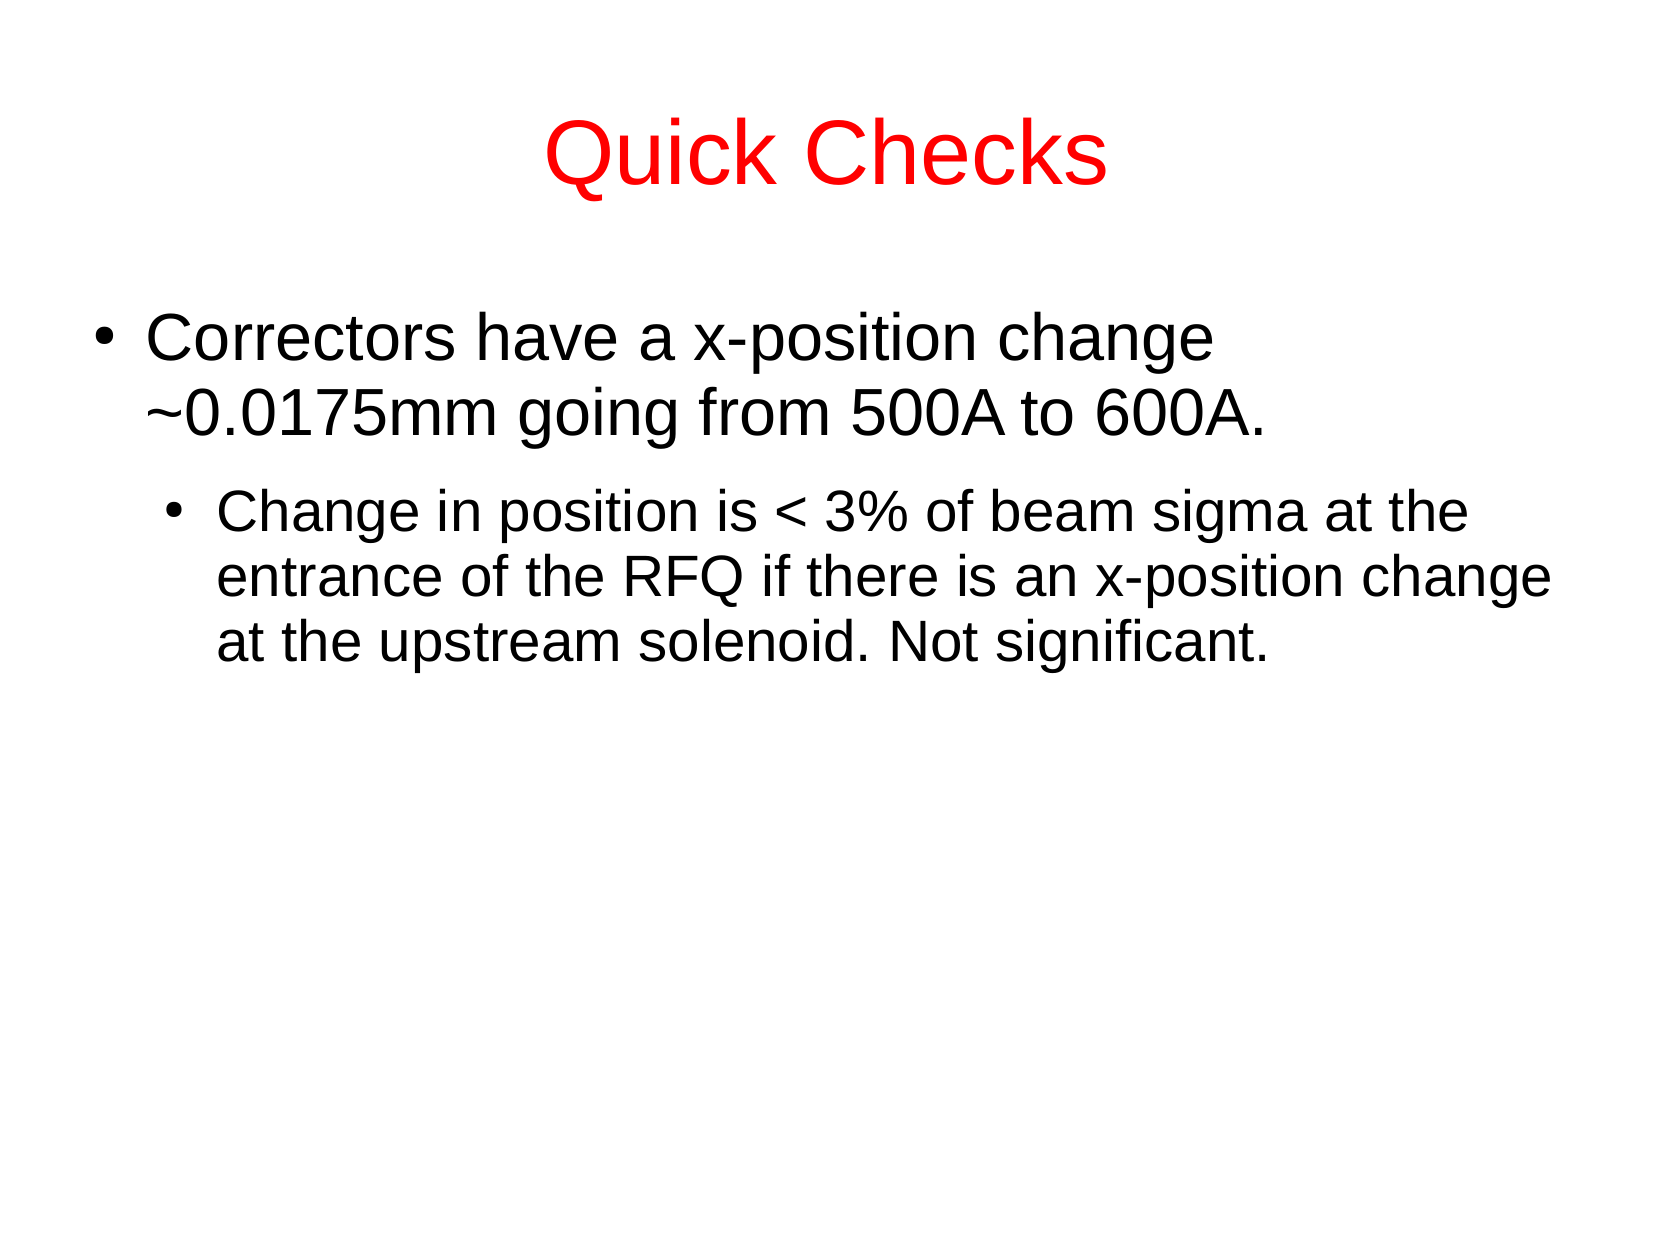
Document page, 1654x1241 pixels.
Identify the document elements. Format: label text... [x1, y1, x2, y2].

title Quick Checks [82, 49, 1571, 257]
list Correctors have a x-position change ~0.0175mm going from 500A to 600A. Change in position is < 3% of beam sigma at the entrance of the RFQ if there is an x-position change at the upstream solenoid. Not significant. [75, 300, 1564, 1119]
